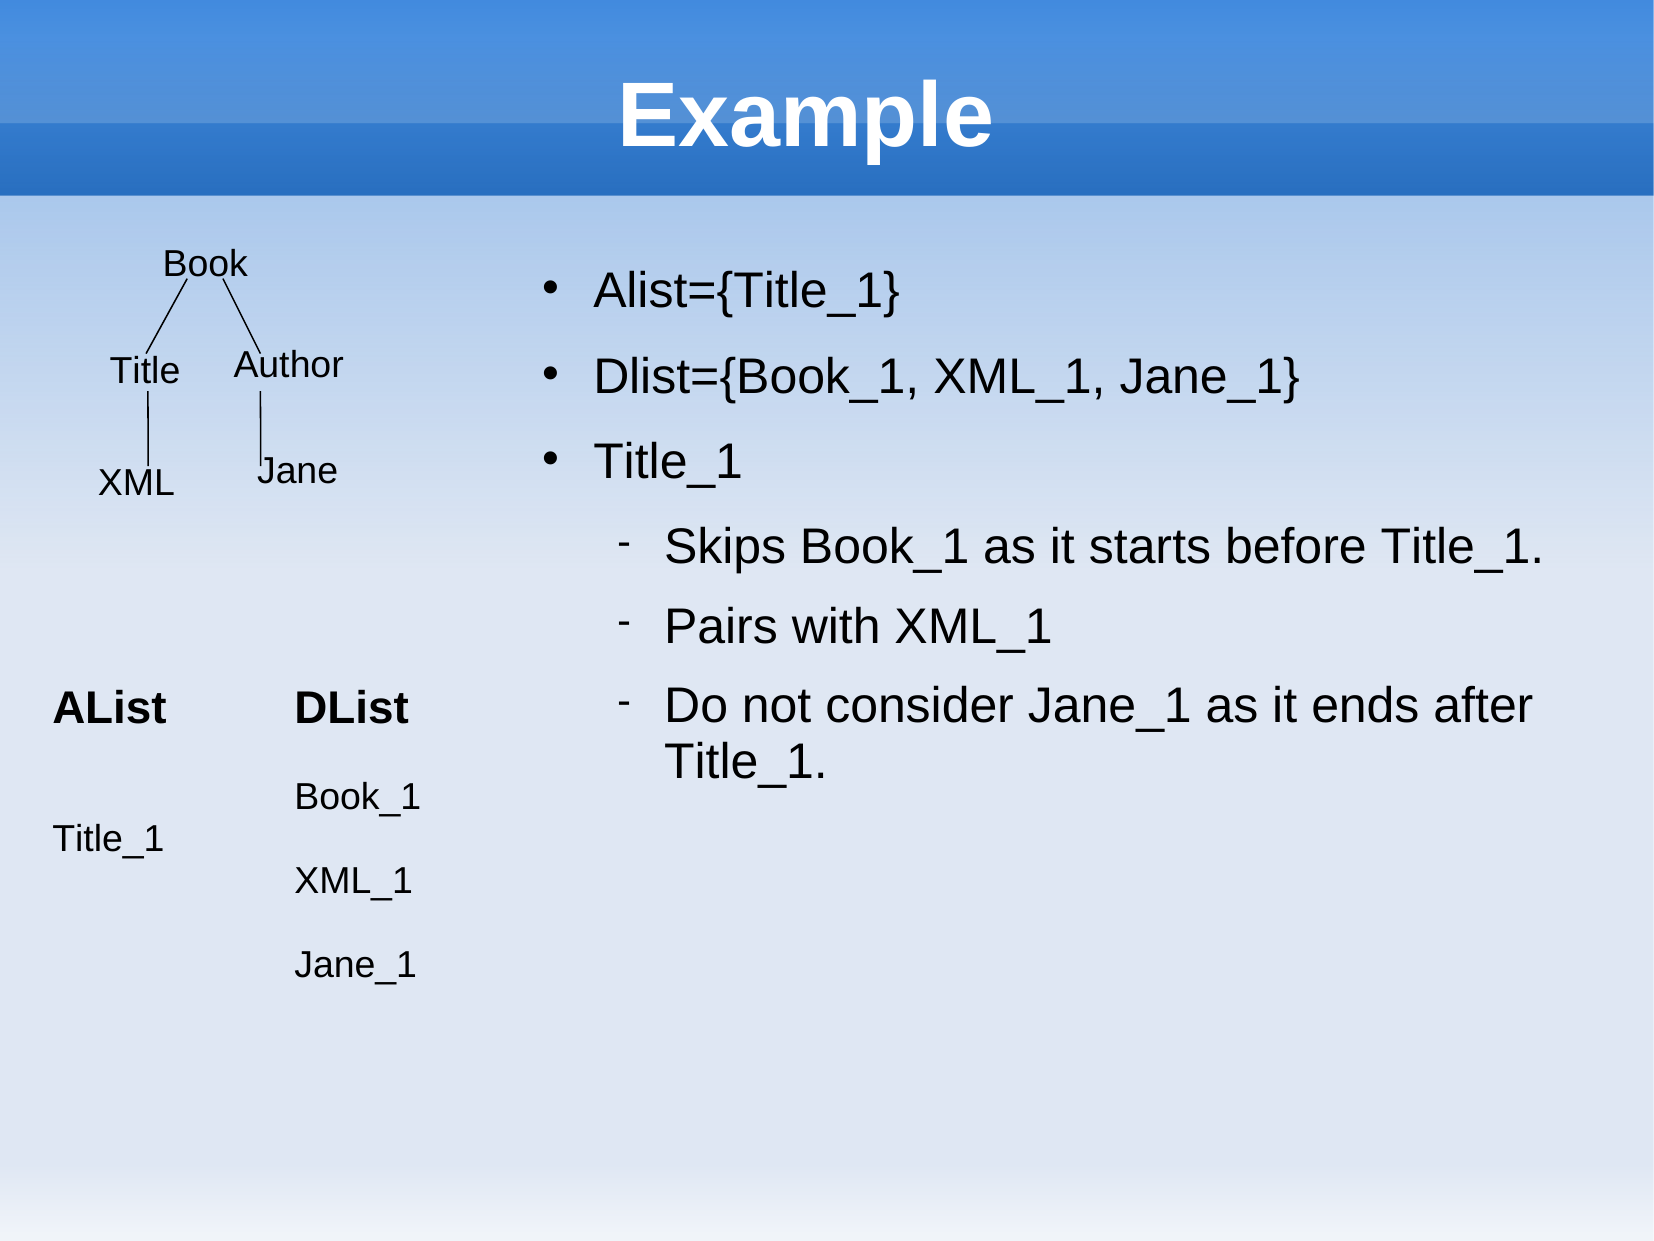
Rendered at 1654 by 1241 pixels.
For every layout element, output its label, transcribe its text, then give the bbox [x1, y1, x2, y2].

picture [0, 0, 1654, 1241]
text_box Book [147, 235, 298, 311]
text_box XML [83, 453, 223, 529]
text_box Author [218, 335, 369, 411]
text_box Title [94, 341, 245, 417]
list Alist={Title_1} Dlist={Book_1, XML_1, Jane_1} Title_1 Skips Book_1 as it starts before Title_1. Pairs with XML_1 Do not consider Jane_1 as it ends after Title_1. [524, 262, 1608, 1125]
text_box DList Book_1 XML_1 Jane_1 [279, 675, 488, 992]
title Example [74, 37, 1538, 192]
text_box AList Title_1 [37, 675, 188, 992]
text_box Jane [242, 441, 393, 517]
